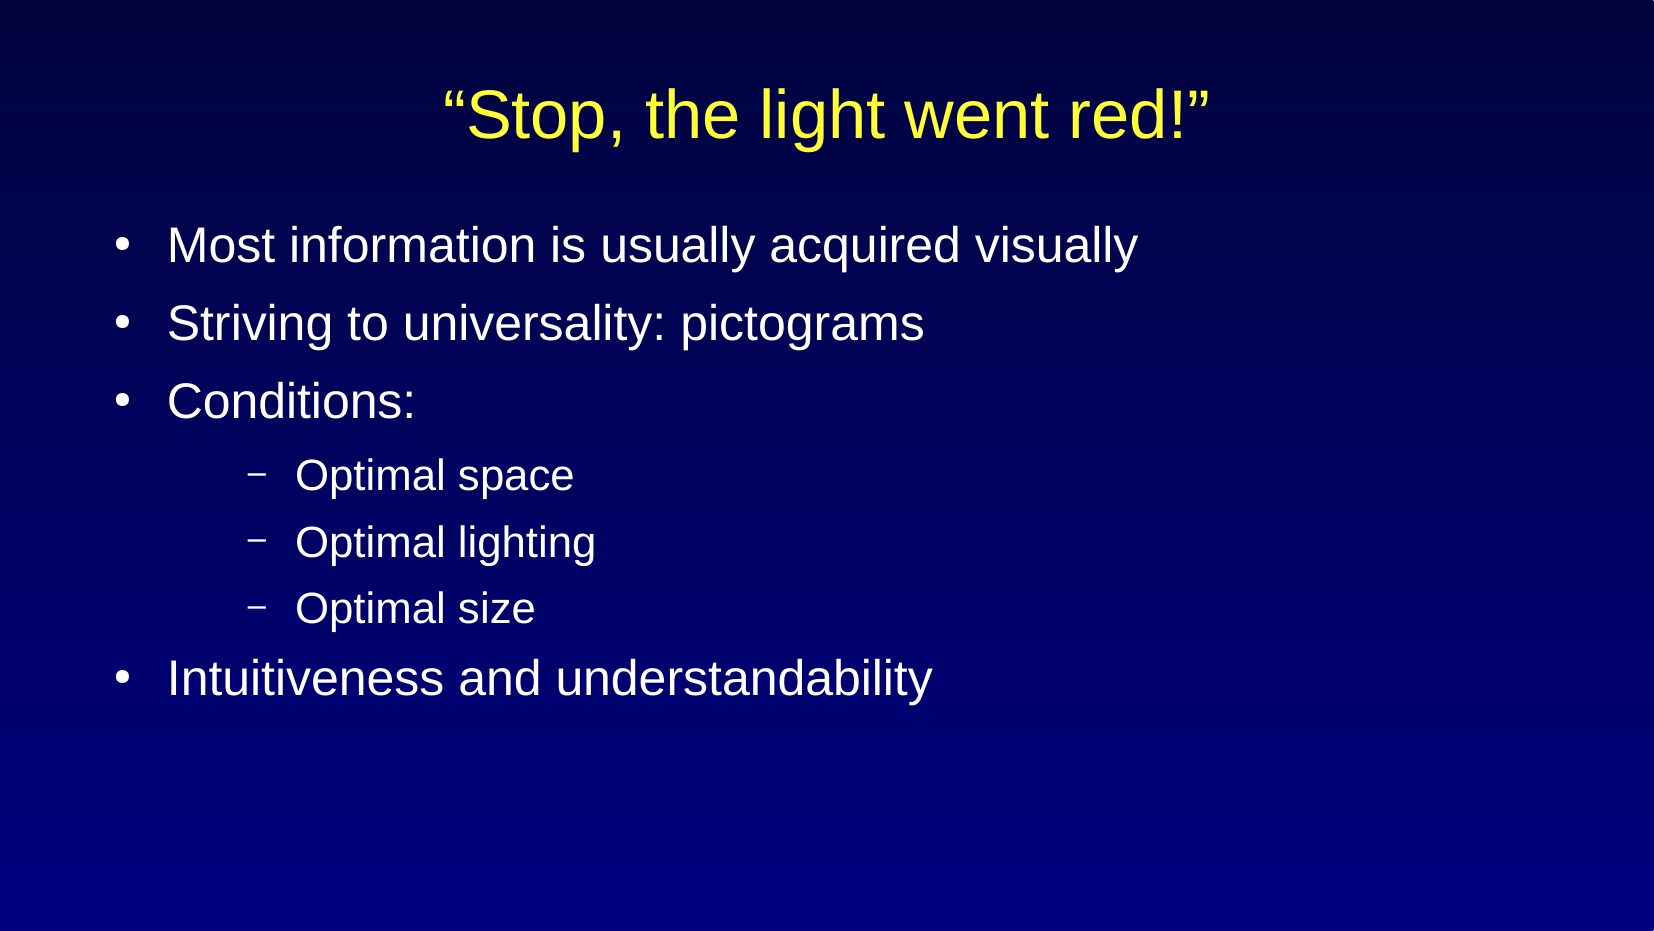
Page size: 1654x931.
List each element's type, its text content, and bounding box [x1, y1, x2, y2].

list Most information is usually acquired visually Striving to universality: pictograms Conditions: Optimal space Optimal lighting Optimal size Intuitiveness and understandability [82, 217, 1571, 758]
title “Stop, the light went red!” [82, 37, 1571, 193]
